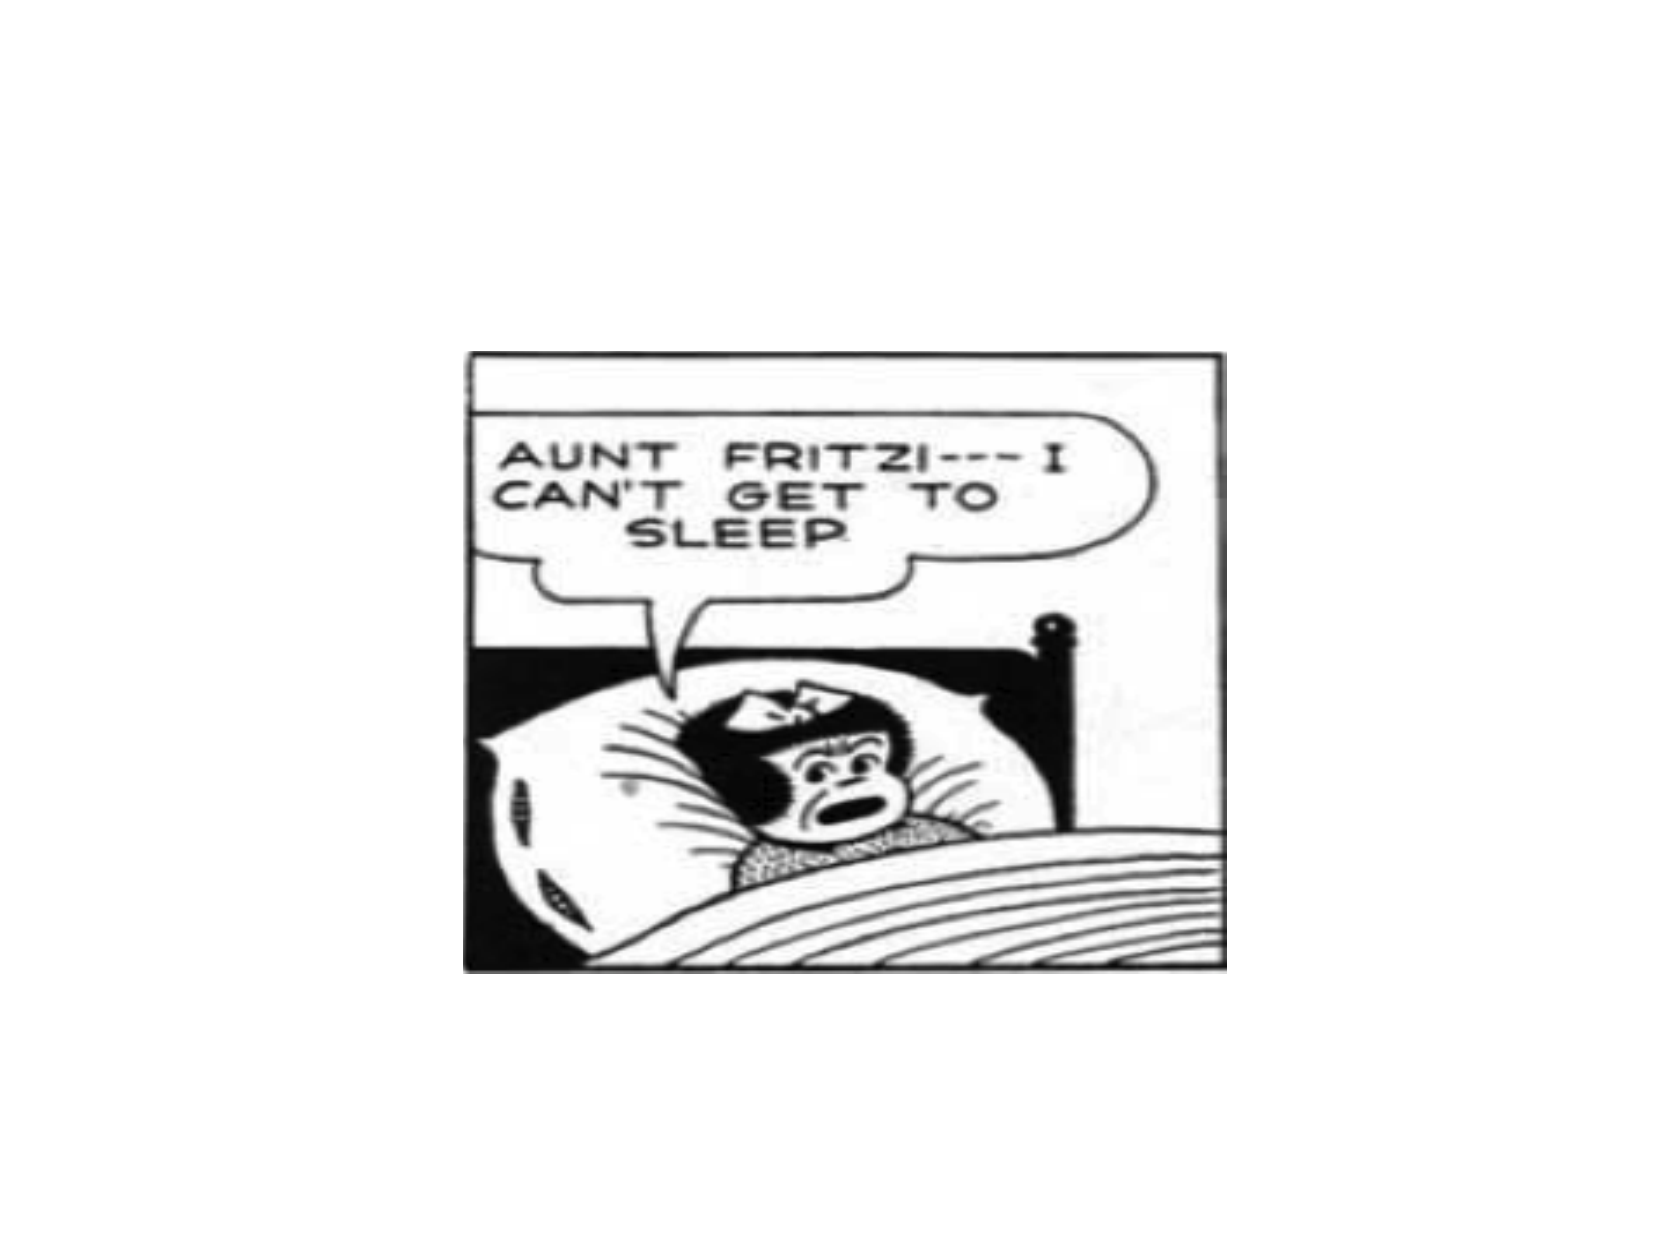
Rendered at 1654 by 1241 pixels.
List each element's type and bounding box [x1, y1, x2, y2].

picture [463, 351, 1227, 974]
